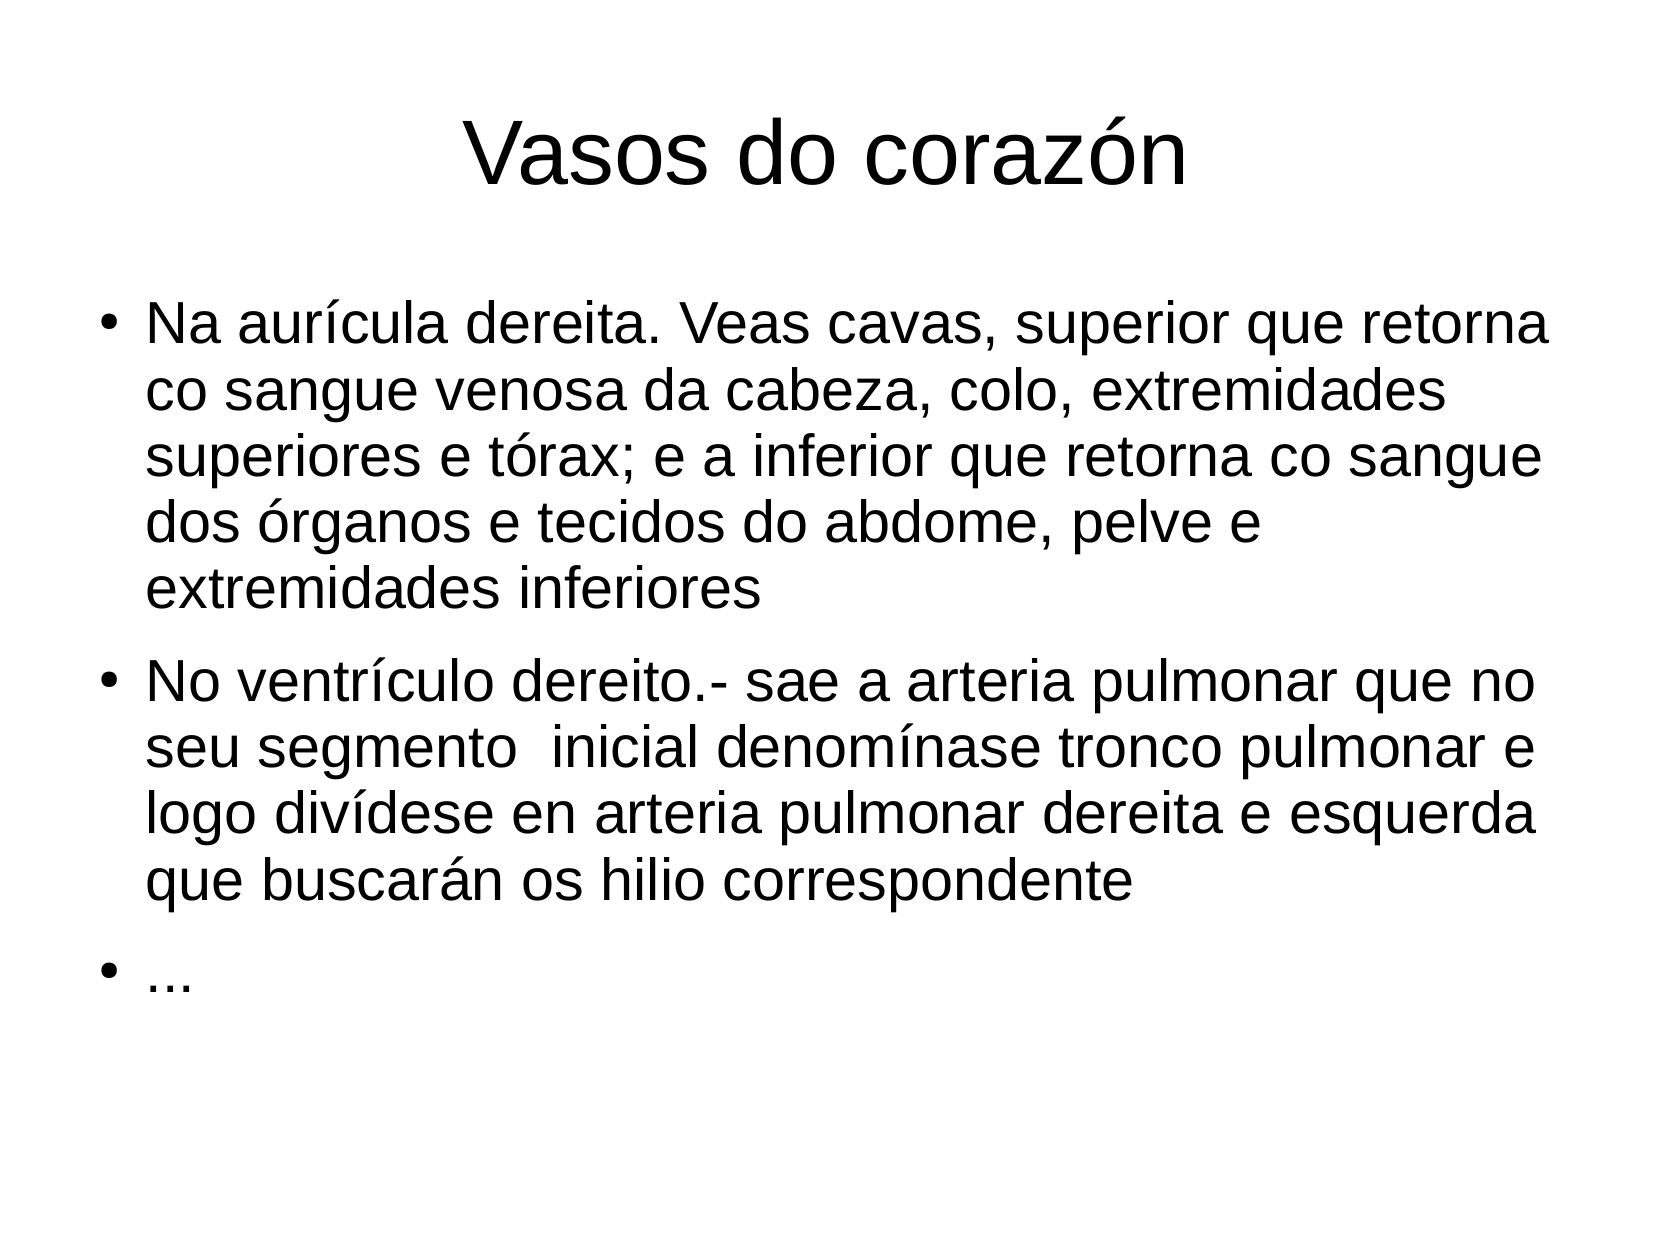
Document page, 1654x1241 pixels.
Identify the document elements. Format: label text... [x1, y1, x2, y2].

list Na aurícula dereita. Veas cavas, superior que retorna co sangue venosa da cabeza, colo, extremidades superiores e tórax; e a inferior que retorna co sangue dos órganos e tecidos do abdome, pelve e extremidades inferiores No ventrículo dereito.- sae a arteria pulmonar que no seu segmento inicial denomínase tronco pulmonar e logo divídese en arteria pulmonar dereita e esquerda que buscarán os hilio correspondente ... [82, 290, 1571, 1010]
title Vasos do corazón [82, 49, 1571, 257]
